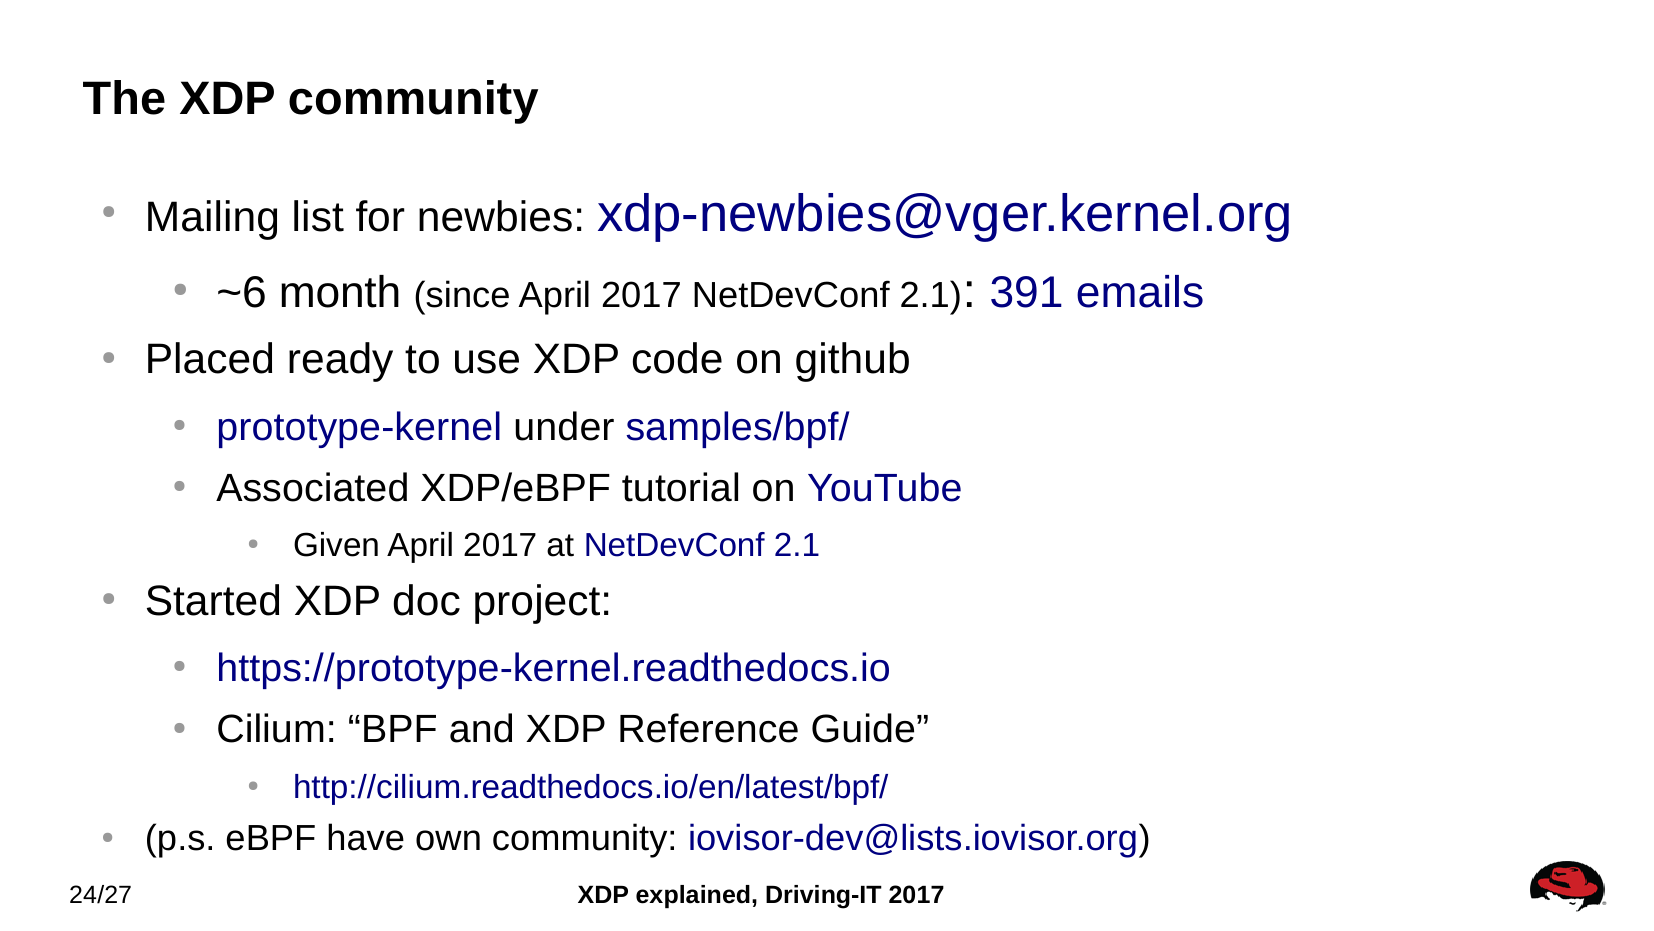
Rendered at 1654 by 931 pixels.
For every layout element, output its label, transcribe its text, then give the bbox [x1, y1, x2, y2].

list Mailing list for newbies: xdp-newbies@vger.kernel.org ~6 month (since April 2017 NetDevConf 2.1): 391 emails Placed ready to use XDP code on github prototype-kernel under samples/bpf/ Associated XDP/eBPF tutorial on YouTube Given April 2017 at NetDevConf 2.1 Started XDP doc project: https://prototype-kernel.readthedocs.io Cilium: “BPF and XDP Reference Guide” http://cilium.readthedocs.io/en/latest/bpf/ (p.s. eBPF have own community: iovisor-dev@lists.iovisor.org) [86, 183, 1576, 863]
picture [1529, 859, 1613, 918]
title The XDP community [82, 28, 1571, 169]
